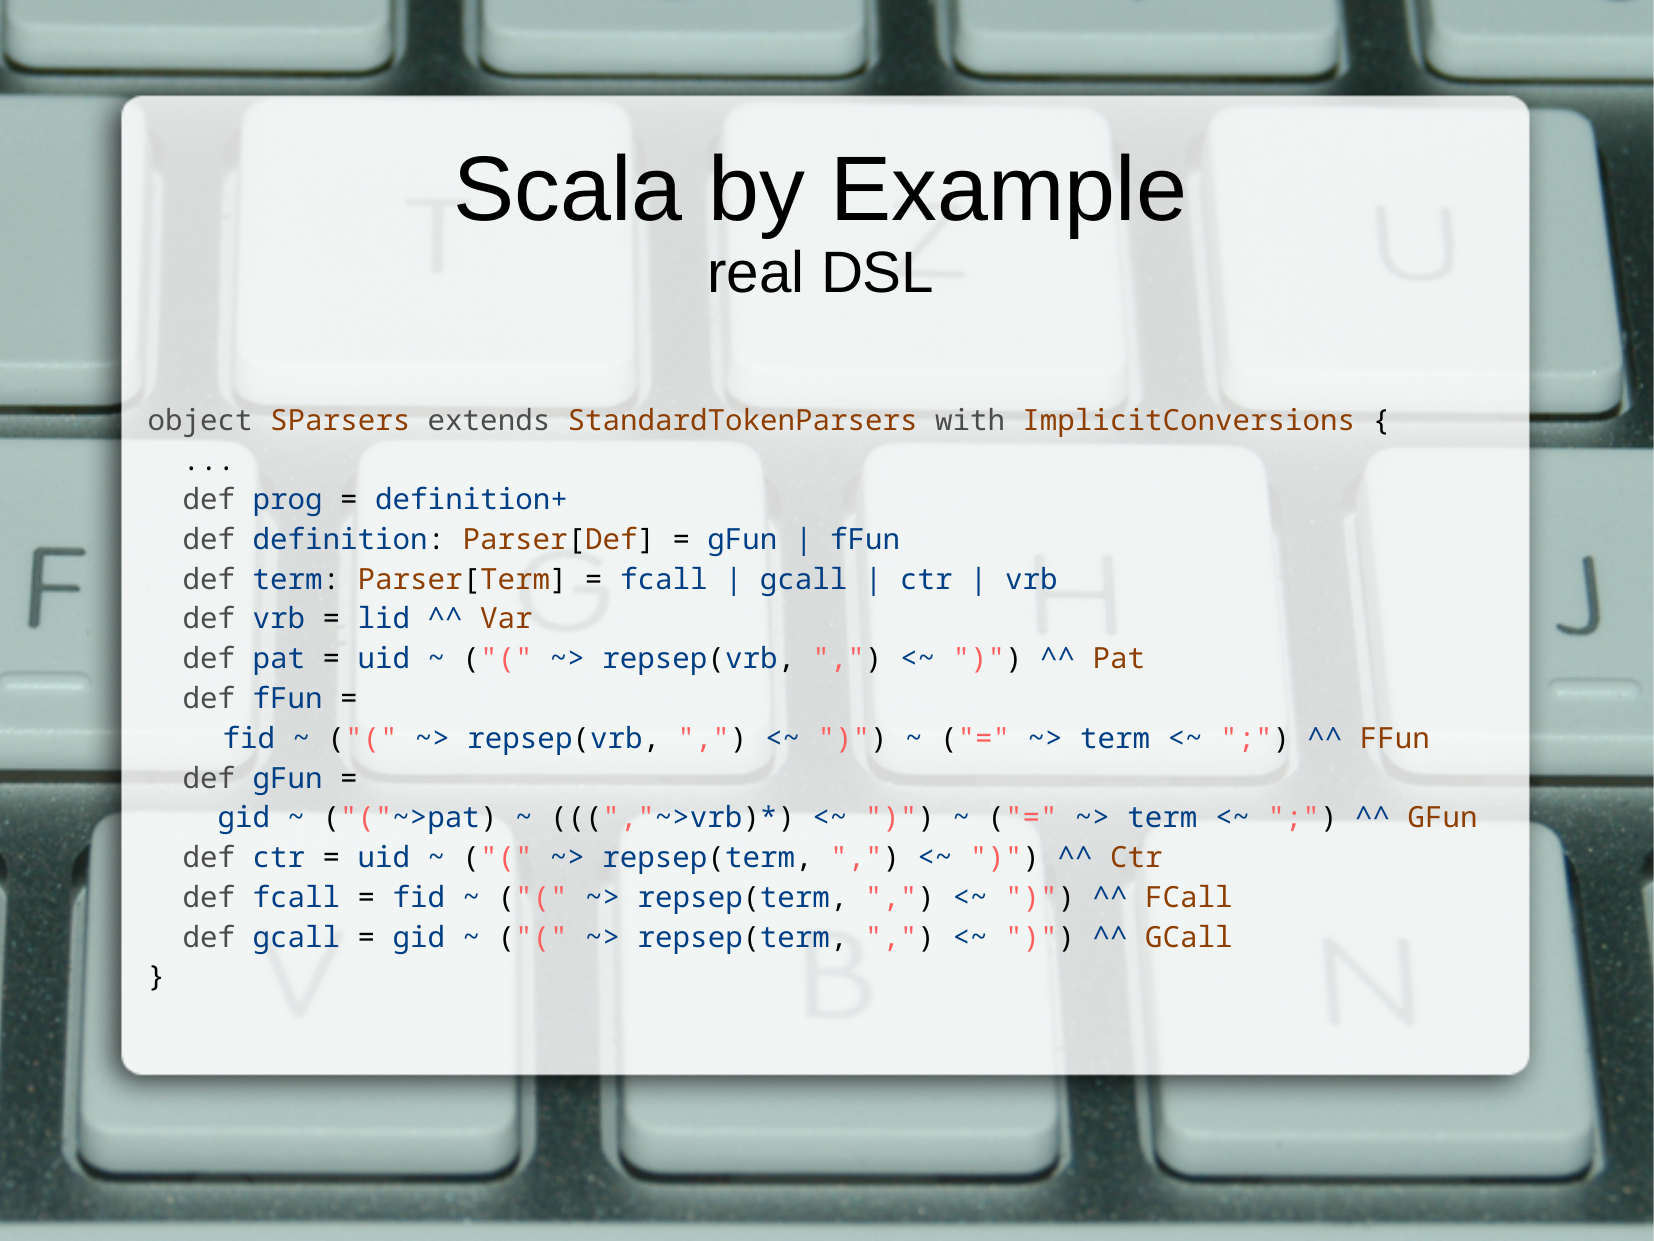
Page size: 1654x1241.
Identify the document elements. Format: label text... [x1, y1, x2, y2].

title Scala by Example real DSL [135, 117, 1506, 325]
subtitle object SParsers extends StandardTokenParsers with ImplicitConversions { ... def prog = definition+ def definition: Parser[Def] = gFun | fFun def term: Parser[Term] = fcall | gcall | ctr | vrb def vrb = lid ^^ Var def pat = uid ~ ("(" ~> repsep(vrb, ",") <~ ")") ^^ Pat def fFun = fid ~ ("(" ~> repsep(vrb, ",") <~ ")") ~ ("=" ~> term <~ ";") ^^ FFun def gFun = gid ~ ("("~>pat) ~ (((","~>vrb)*) <~ ")") ~ ("=" ~> term <~ ";") ^^ GFun def ctr = uid ~ ("(" ~> repsep(term, ",") <~ ")") ^^ Ctr def fcall = fid ~ ("(" ~> repsep(term, ",") <~ ")") ^^ FCall def gcall = gid ~ ("(" ~> repsep(term, ",") <~ ")") ^^ GCall } [147, 350, 1506, 1045]
picture [0, 0, 1654, 1241]
